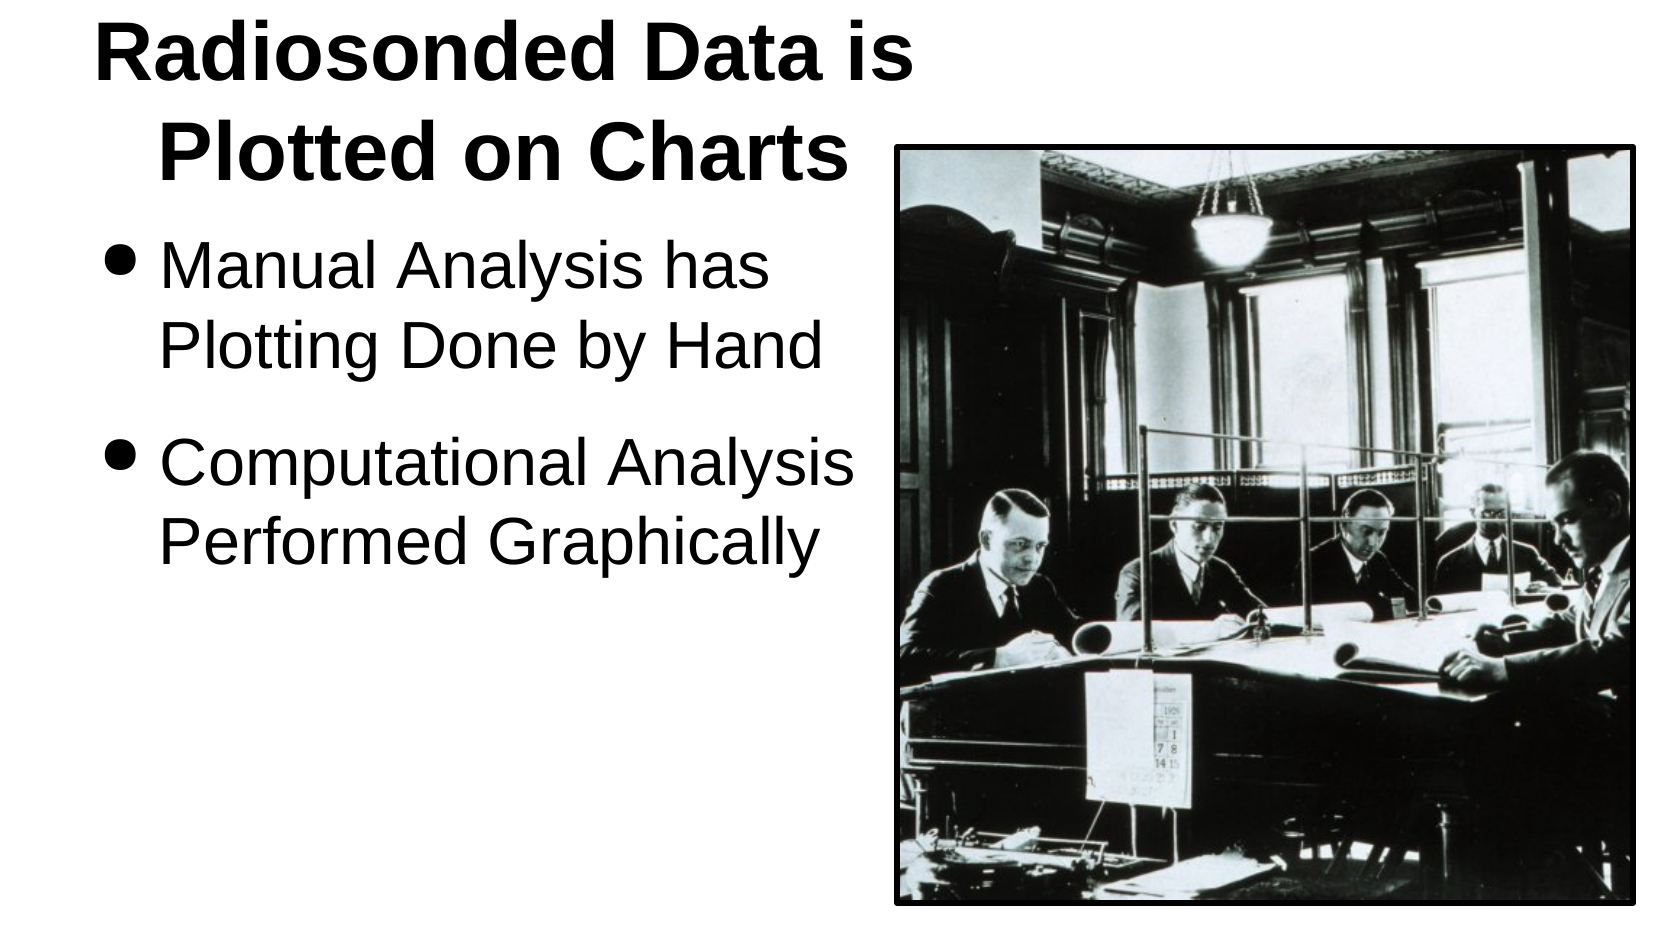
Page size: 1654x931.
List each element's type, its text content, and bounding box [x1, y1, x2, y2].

text_box Manual Analysis has Plotting Done by Hand Computational Analysis Performed Graphically [29, 214, 894, 586]
title Radiosonded Data is Plotted on Charts [0, 5, 1013, 188]
picture [900, 150, 1631, 901]
